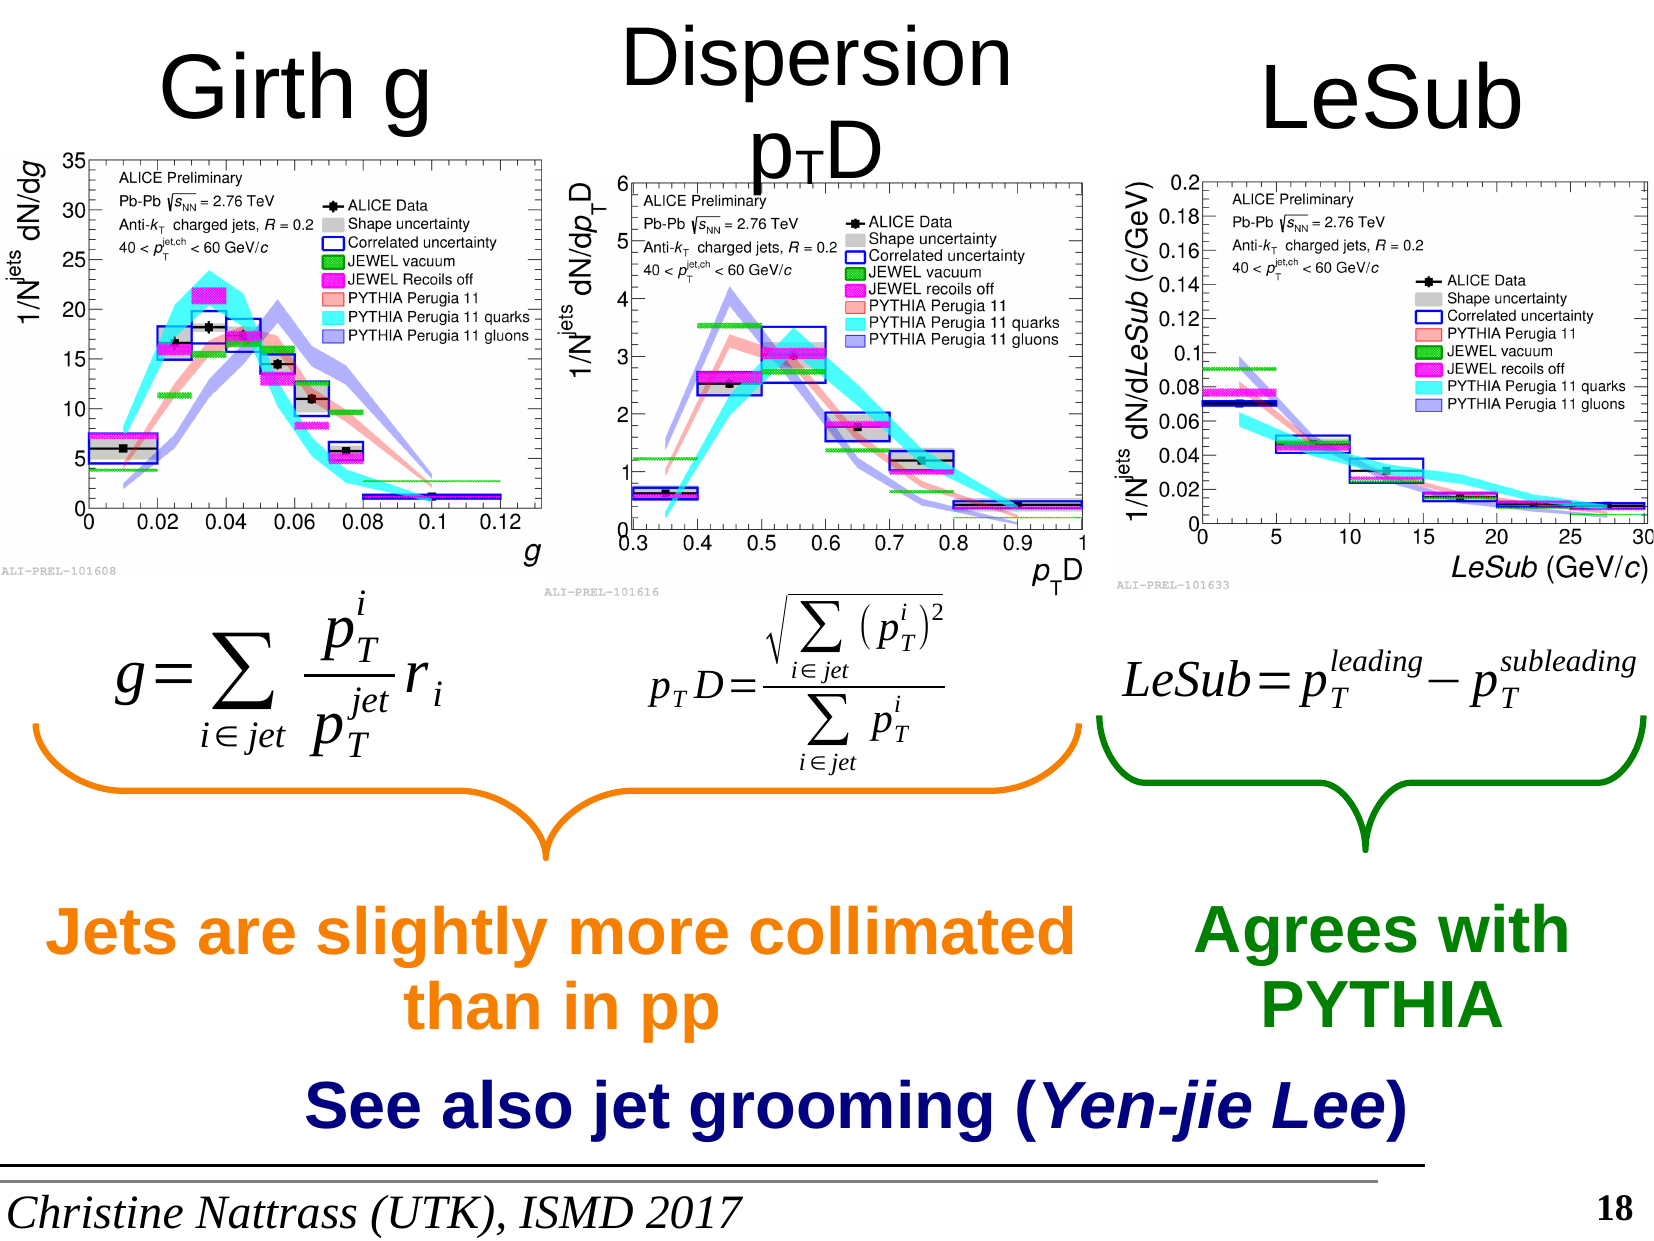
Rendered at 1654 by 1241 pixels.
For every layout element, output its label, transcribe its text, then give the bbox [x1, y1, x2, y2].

picture [1, 152, 542, 575]
chart [105, 583, 450, 767]
picture [1114, 174, 1654, 589]
title Girth g [82, 13, 511, 152]
text_box See also jet grooming (Yen-jie Lee) [210, 1068, 1503, 1159]
text_box Agrees with PYTHIA [1164, 892, 1602, 1072]
picture [544, 211, 1085, 596]
text_box Jets are slightly more collimated than in pp [25, 894, 1100, 1052]
chart [639, 592, 954, 776]
title Dispersion pTD [542, 0, 1092, 211]
title LeSub [1213, 31, 1571, 163]
chart [1112, 642, 1644, 716]
